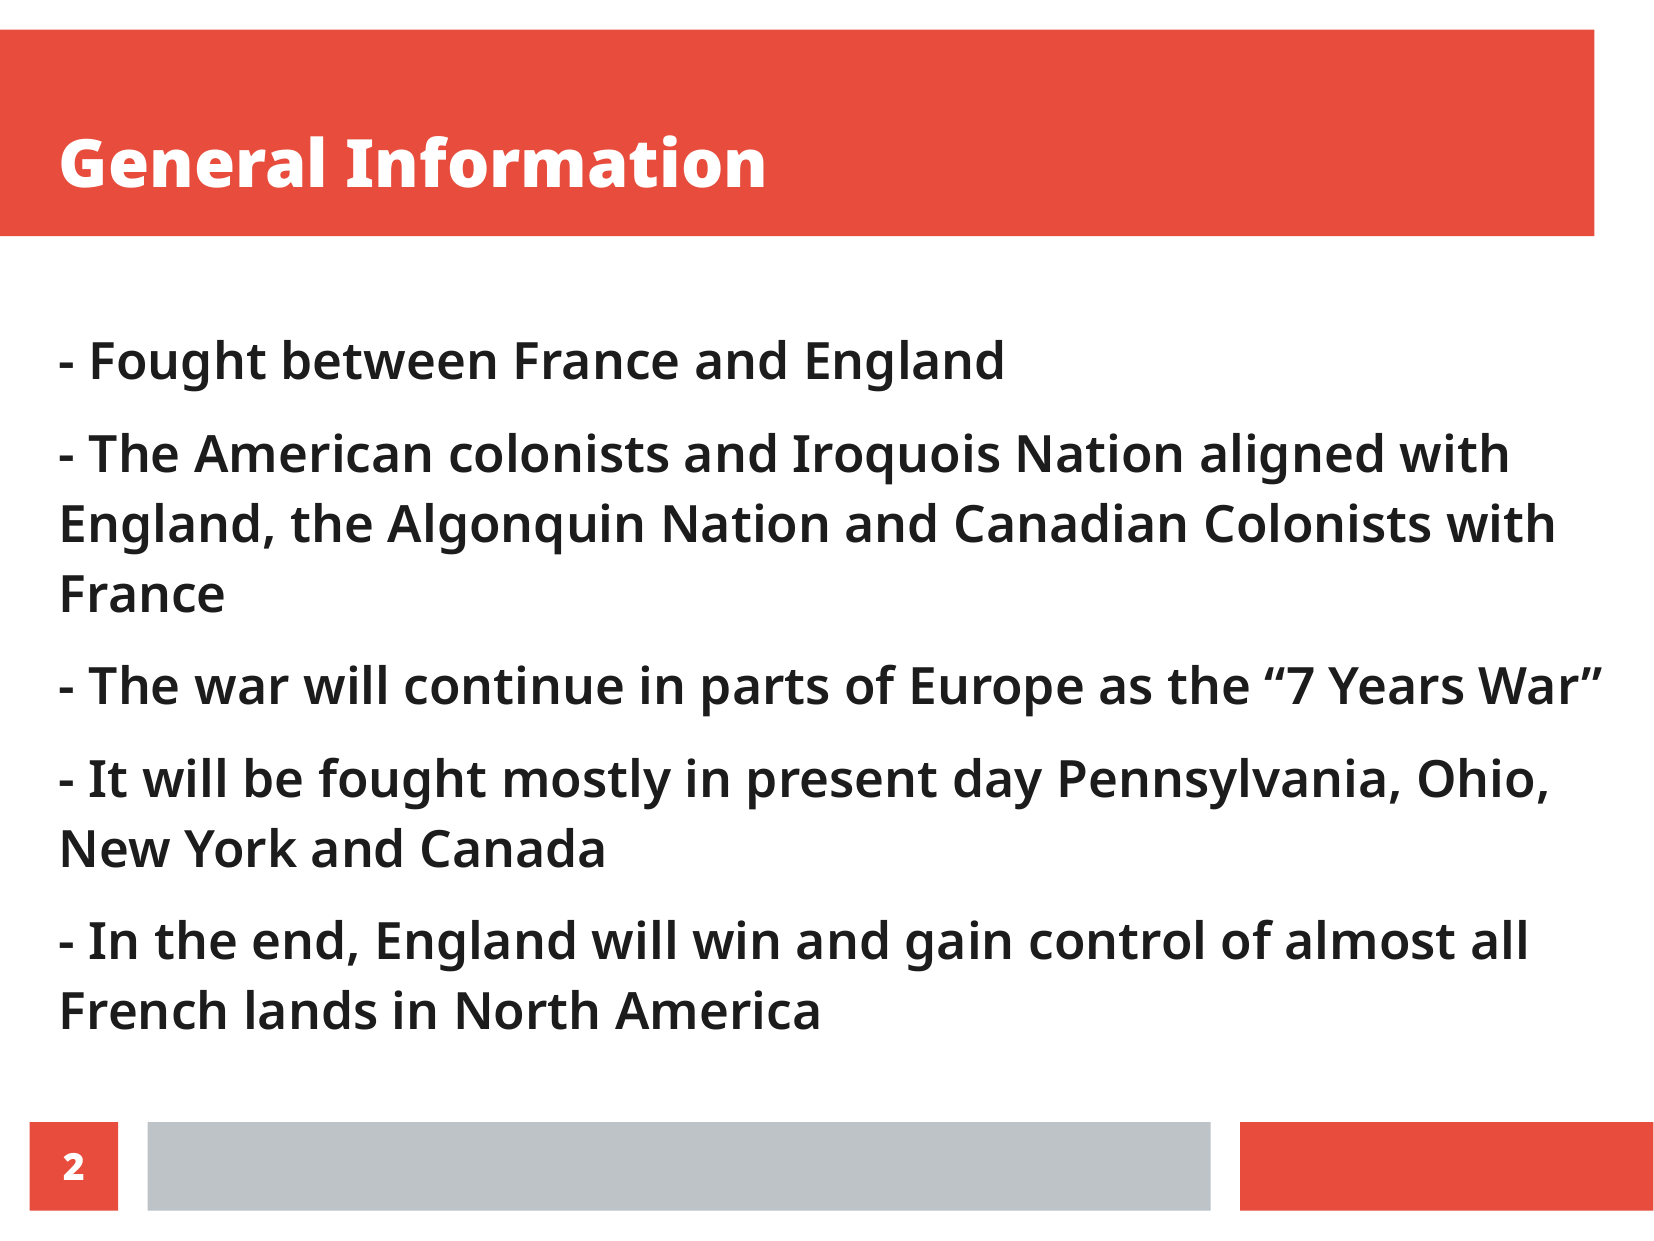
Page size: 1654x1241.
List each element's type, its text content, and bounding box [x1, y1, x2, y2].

list - Fought between France and England - The American colonists and Iroquois Nation aligned with England, the Algonquin Nation and Canadian Colonists with France - The war will continue in parts of Europe as the “7 Years War” - It will be fought mostly in present day Pennsylvania, Ohio, New York and Canada - In the end, England will win and gain control of almost all French lands in North America [59, 324, 1621, 1093]
title General Information [59, 59, 1595, 207]
